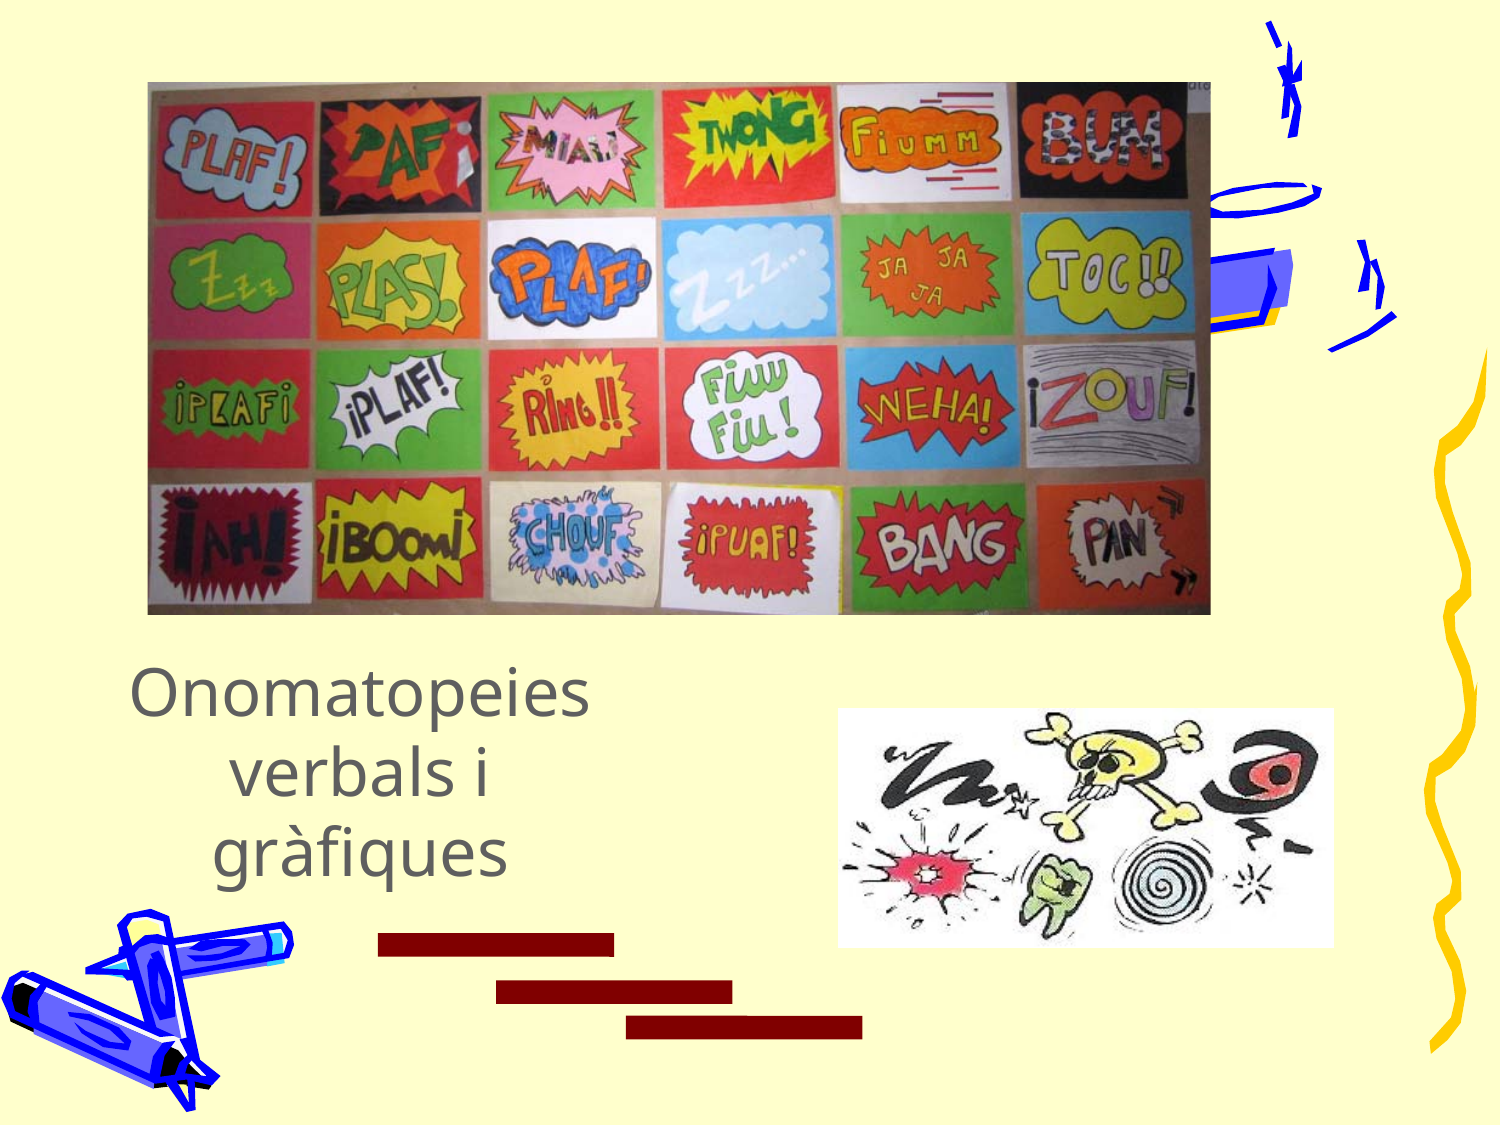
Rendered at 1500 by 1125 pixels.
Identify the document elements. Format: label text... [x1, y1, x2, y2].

picture [147, 82, 1211, 615]
picture [838, 708, 1334, 948]
title Onomatopeies verbals i gràfiques [70, 635, 650, 898]
